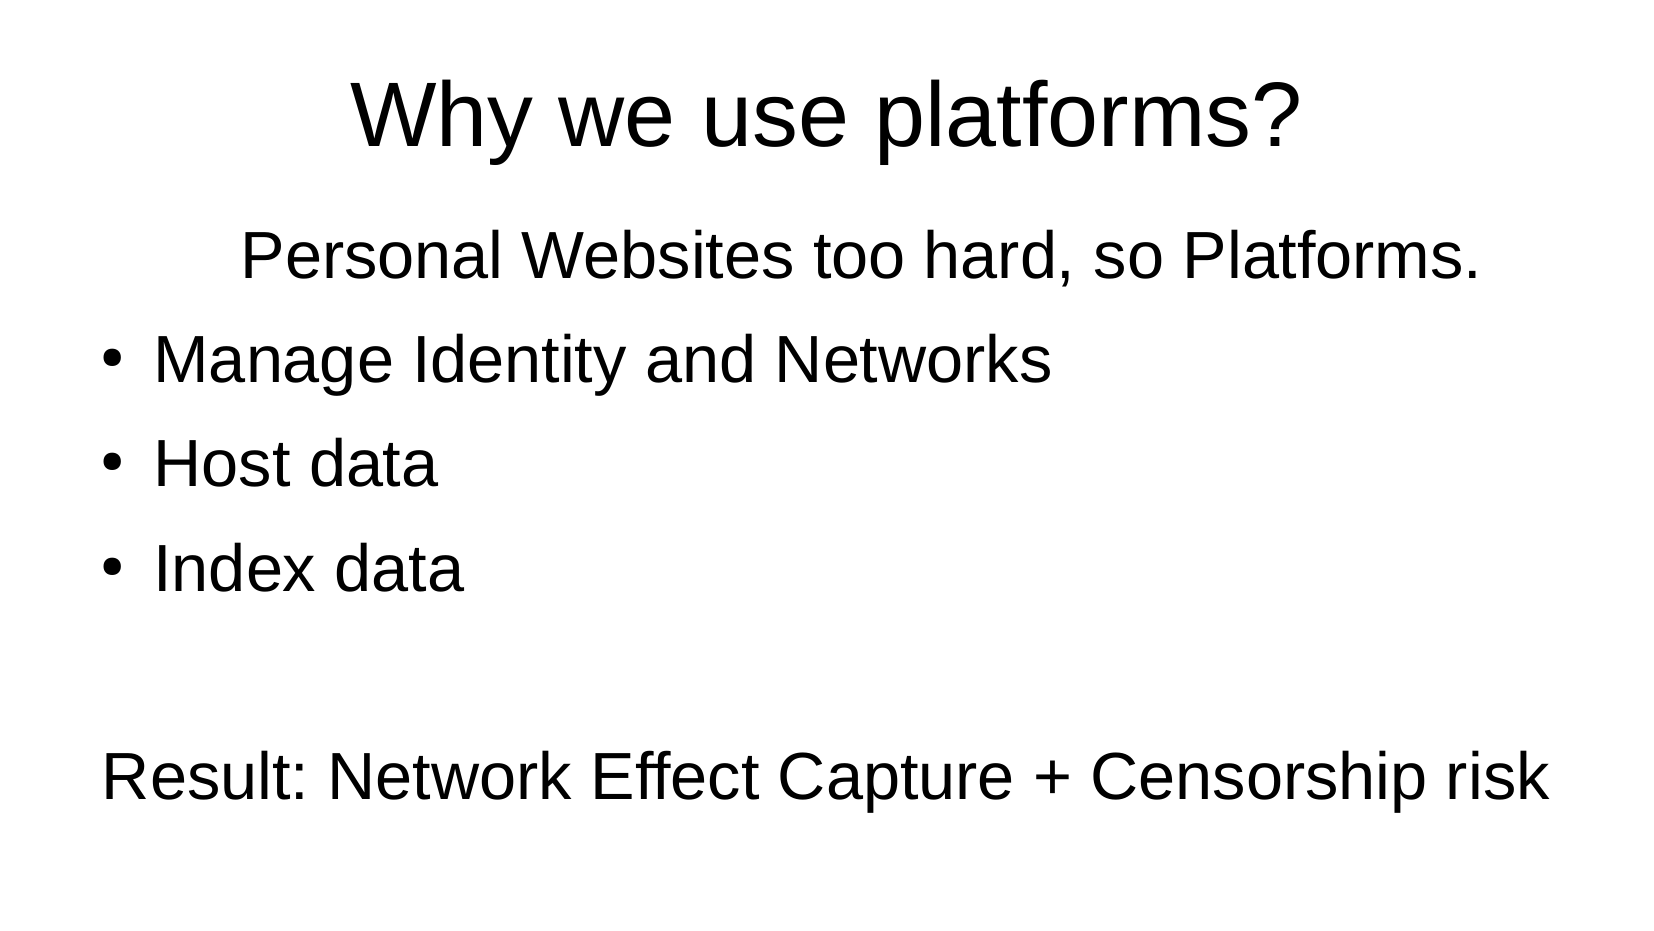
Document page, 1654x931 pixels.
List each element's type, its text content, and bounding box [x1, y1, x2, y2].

title Why we use platforms? [82, 37, 1571, 193]
list Personal Websites too hard, so Platforms. Manage Identity and Networks Host data Index data Result: Network Effect Capture + Censorship risk [82, 217, 1571, 916]
